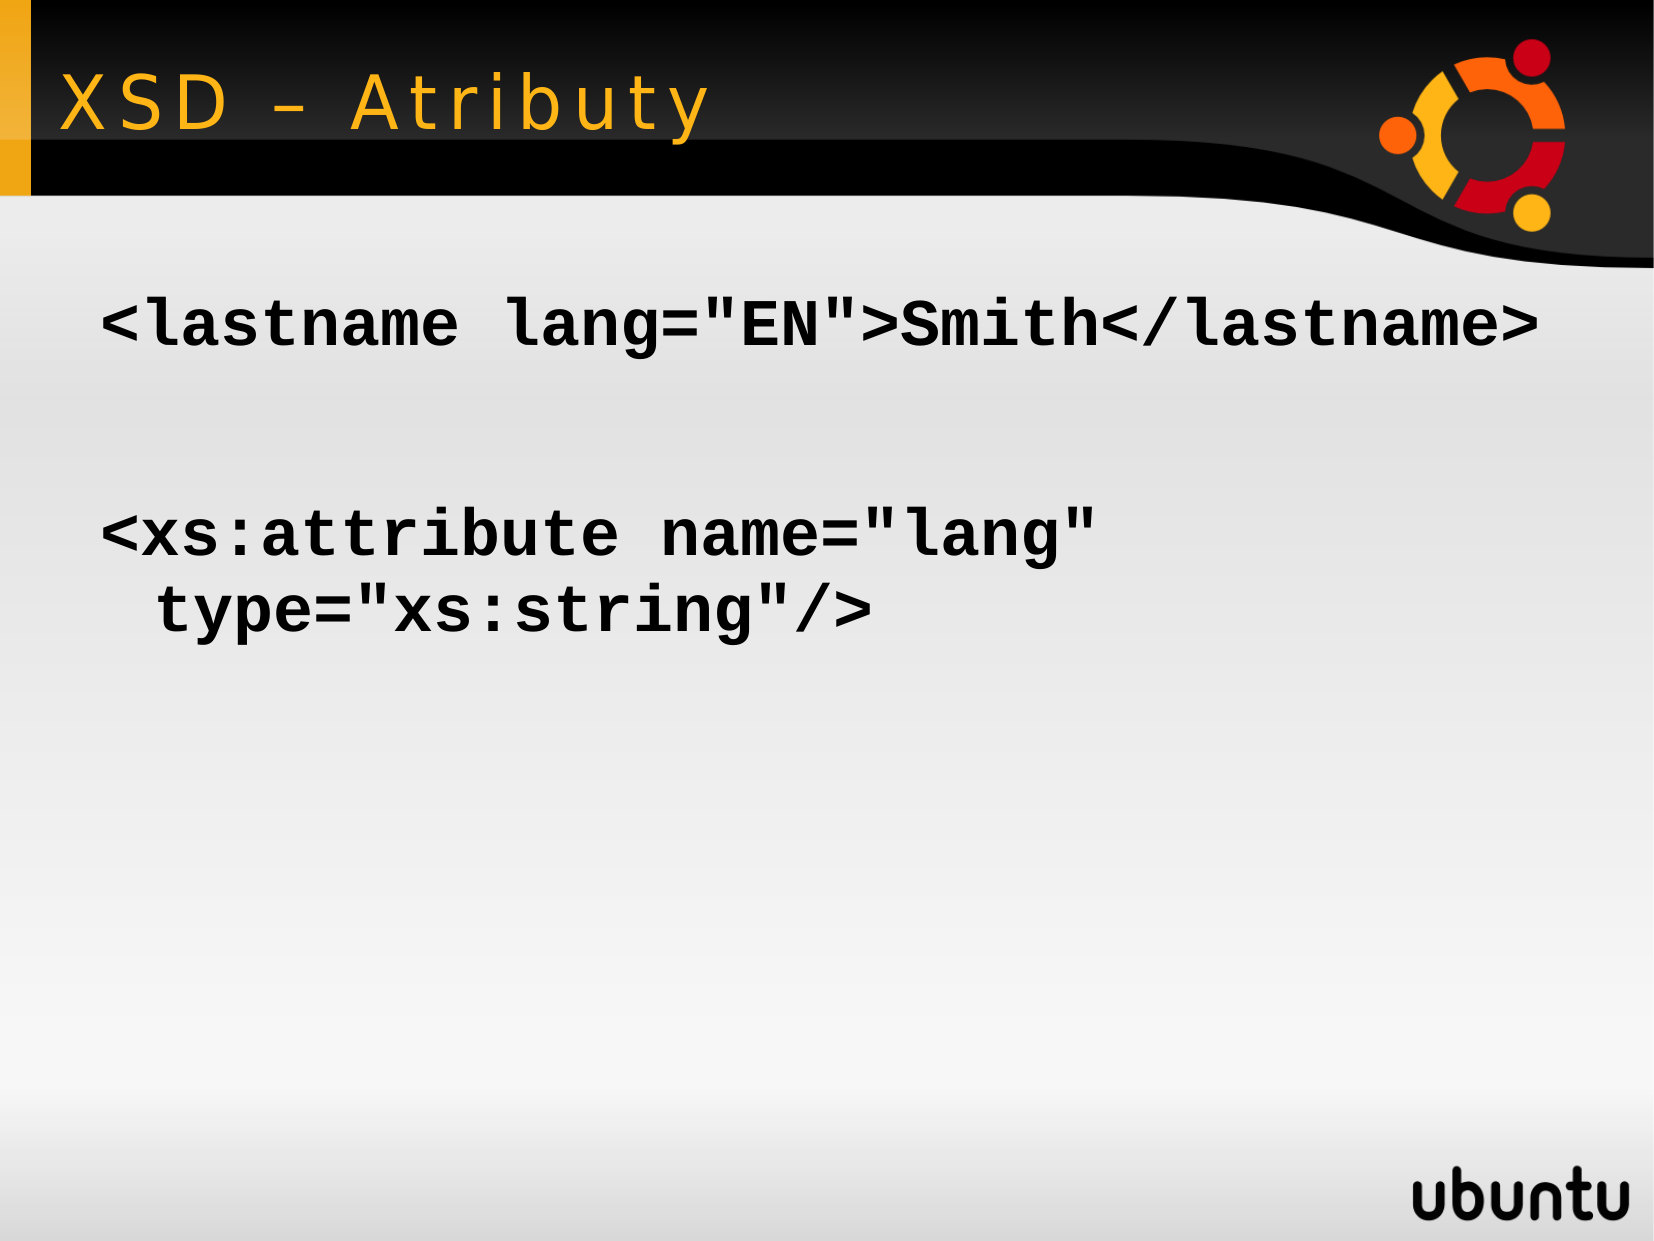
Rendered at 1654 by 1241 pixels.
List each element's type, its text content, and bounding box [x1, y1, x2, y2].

title XSD – Atributy [59, 29, 1270, 178]
picture [0, 0, 1654, 1241]
list <lastname lang="EN">Smith</lastname> <xs:attribute name="lang" type="xs:string"/> [82, 290, 1571, 1109]
